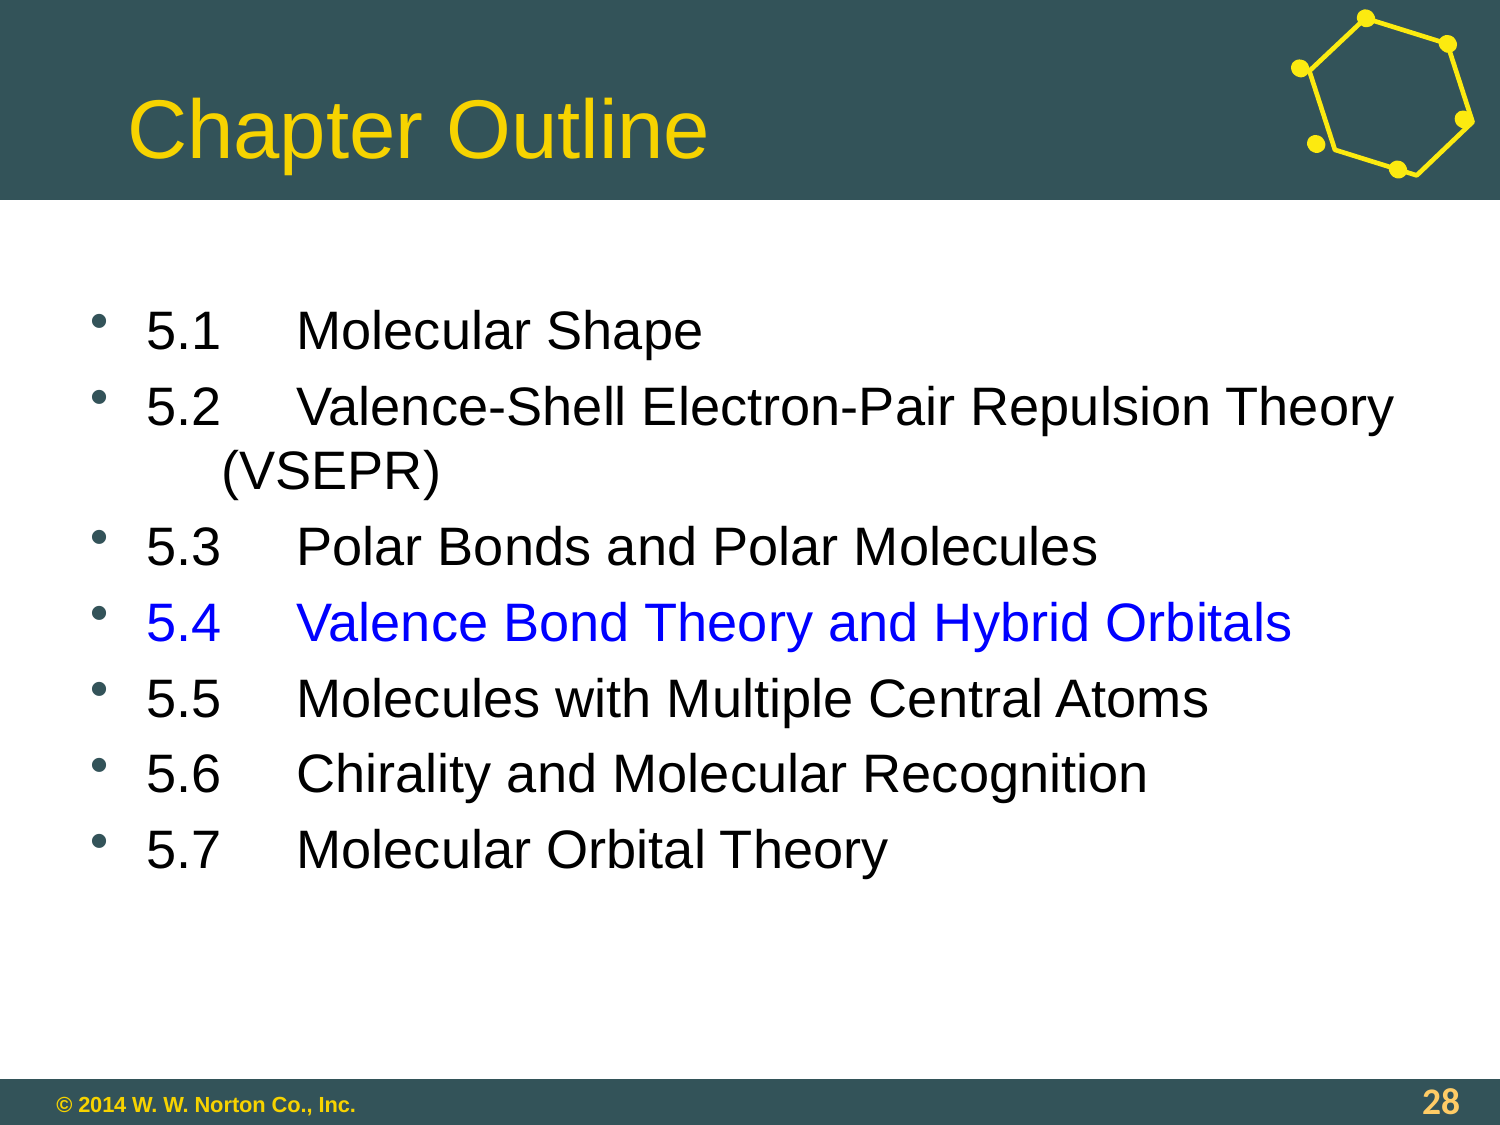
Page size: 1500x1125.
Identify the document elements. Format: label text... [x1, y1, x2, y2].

list 5.1 Molecular Shape 5.2 Valence-Shell Electron-Pair Repulsion Theory (VSEPR) 5.3 Polar Bonds and Polar Molecules 5.4 Valence Bond Theory and Hybrid Orbitals 5.5 Molecules with Multiple Central Atoms 5.6 Chirality and Molecular Recognition 5.7 Molecular Orbital Theory [75, 287, 1413, 963]
title Chapter Outline [112, 50, 1388, 200]
slide_number <number> [1400, 1073, 1475, 1125]
